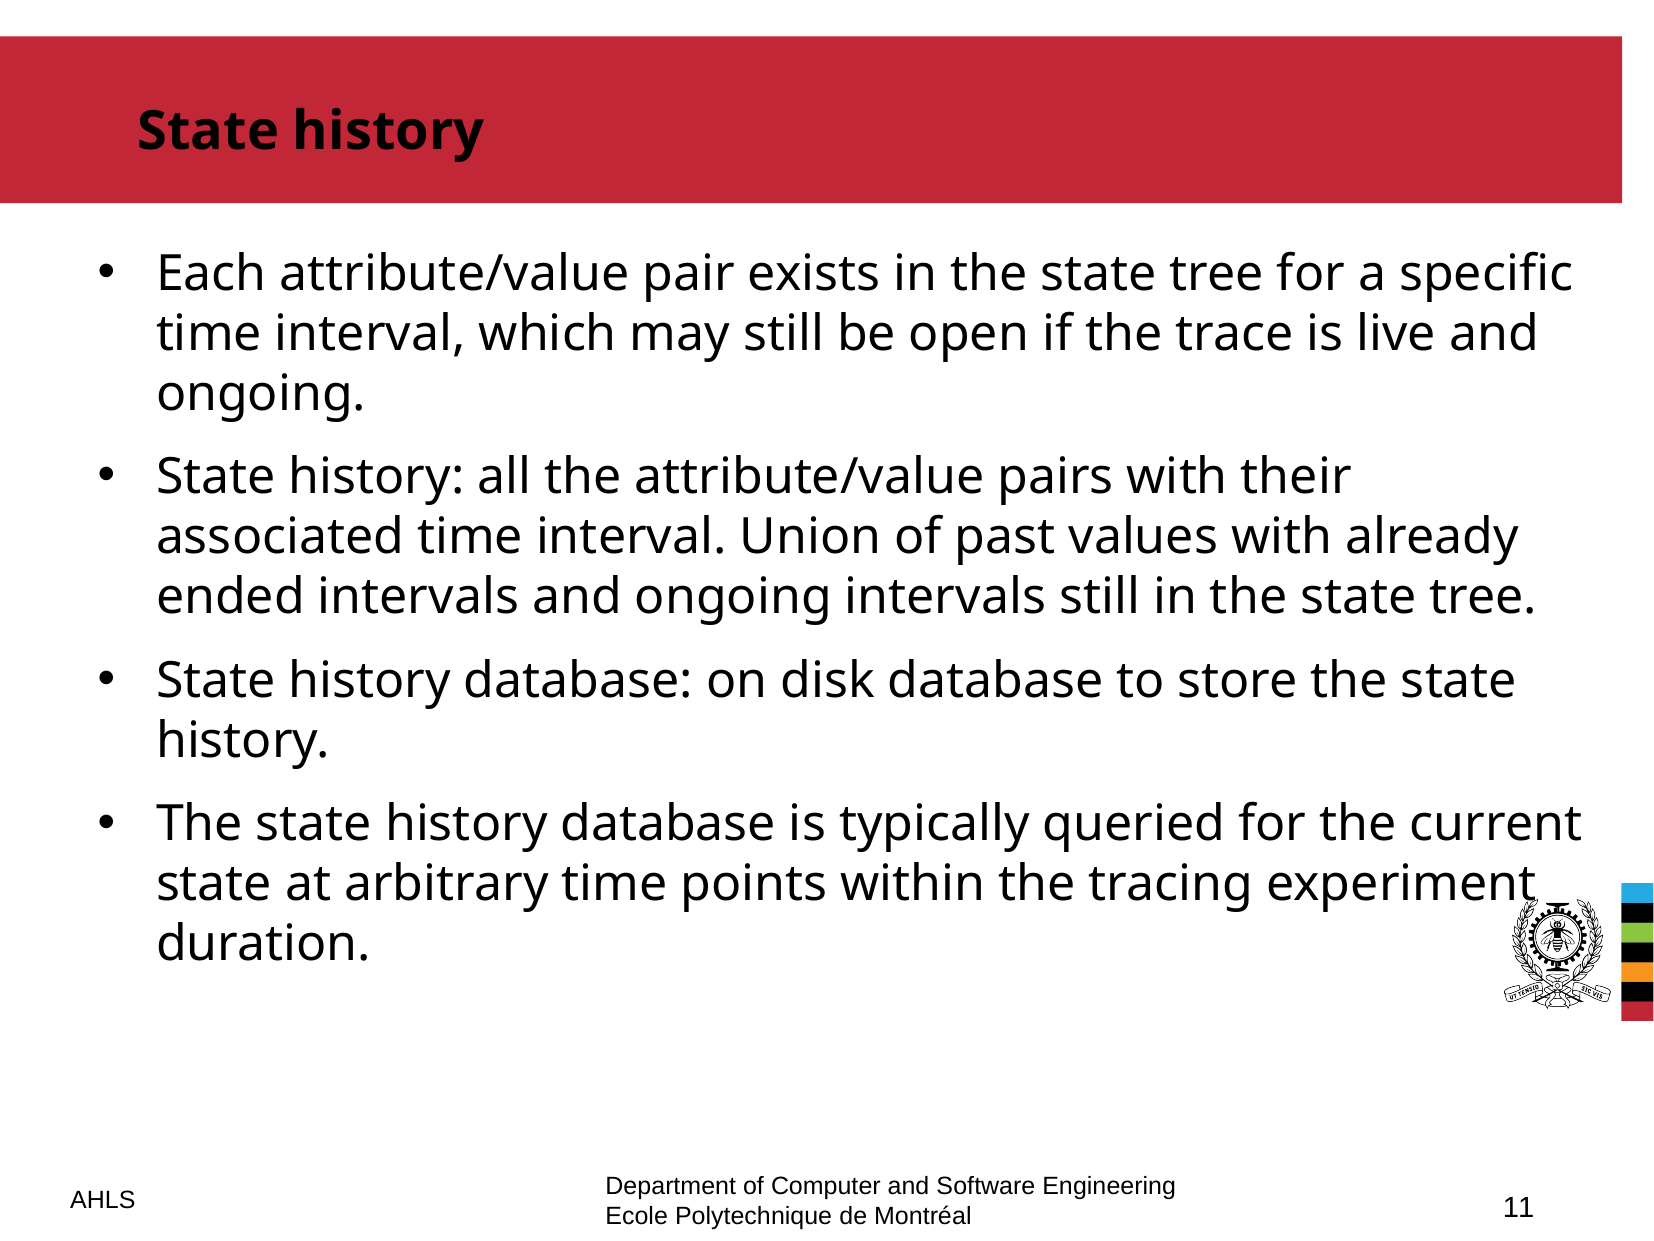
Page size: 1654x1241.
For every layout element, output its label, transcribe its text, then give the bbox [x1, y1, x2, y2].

title State history [103, 62, 1421, 168]
list Each attribute/value pair exists in the state tree for a specific time interval, which may still be open if the trace is live and ongoing. State history: all the attribute/value pairs with their associated time interval. Union of past values with already ended intervals and ongoing intervals still in the state tree. State history database: on disk database to store the state history. The state history database is typically queried for the current state at arbitrary time points within the tracing experiment duration. [82, 232, 1615, 1163]
picture [1615, 883, 1654, 1021]
